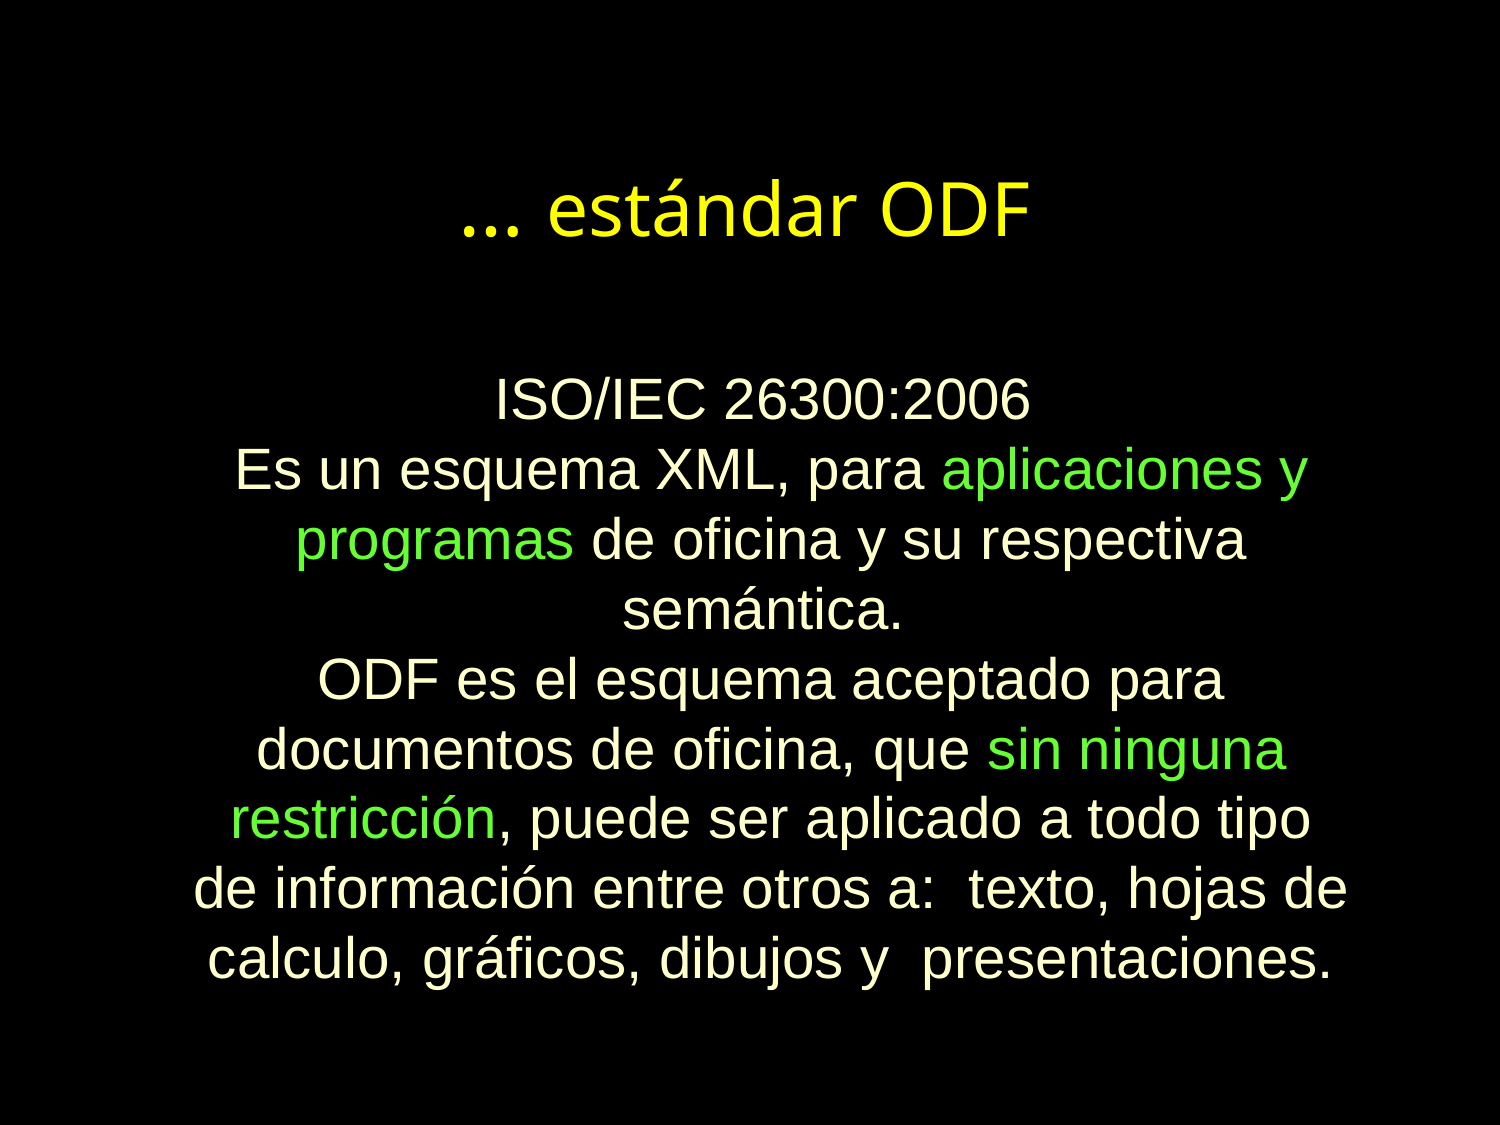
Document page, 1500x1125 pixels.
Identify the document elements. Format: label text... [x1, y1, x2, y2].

text_box ISO/IEC 26300:2006 Es un esquema XML, para aplicaciones y programas de oficina y su respectiva semántica. ODF es el esquema aceptado para documentos de oficina, que sin ninguna restricción, puede ser aplicado a todo tipo de información entre otros a: texto, hojas de calculo, gráficos, dibujos y presentaciones. [178, 353, 1366, 999]
title … estándar ODF [118, 141, 1394, 261]
